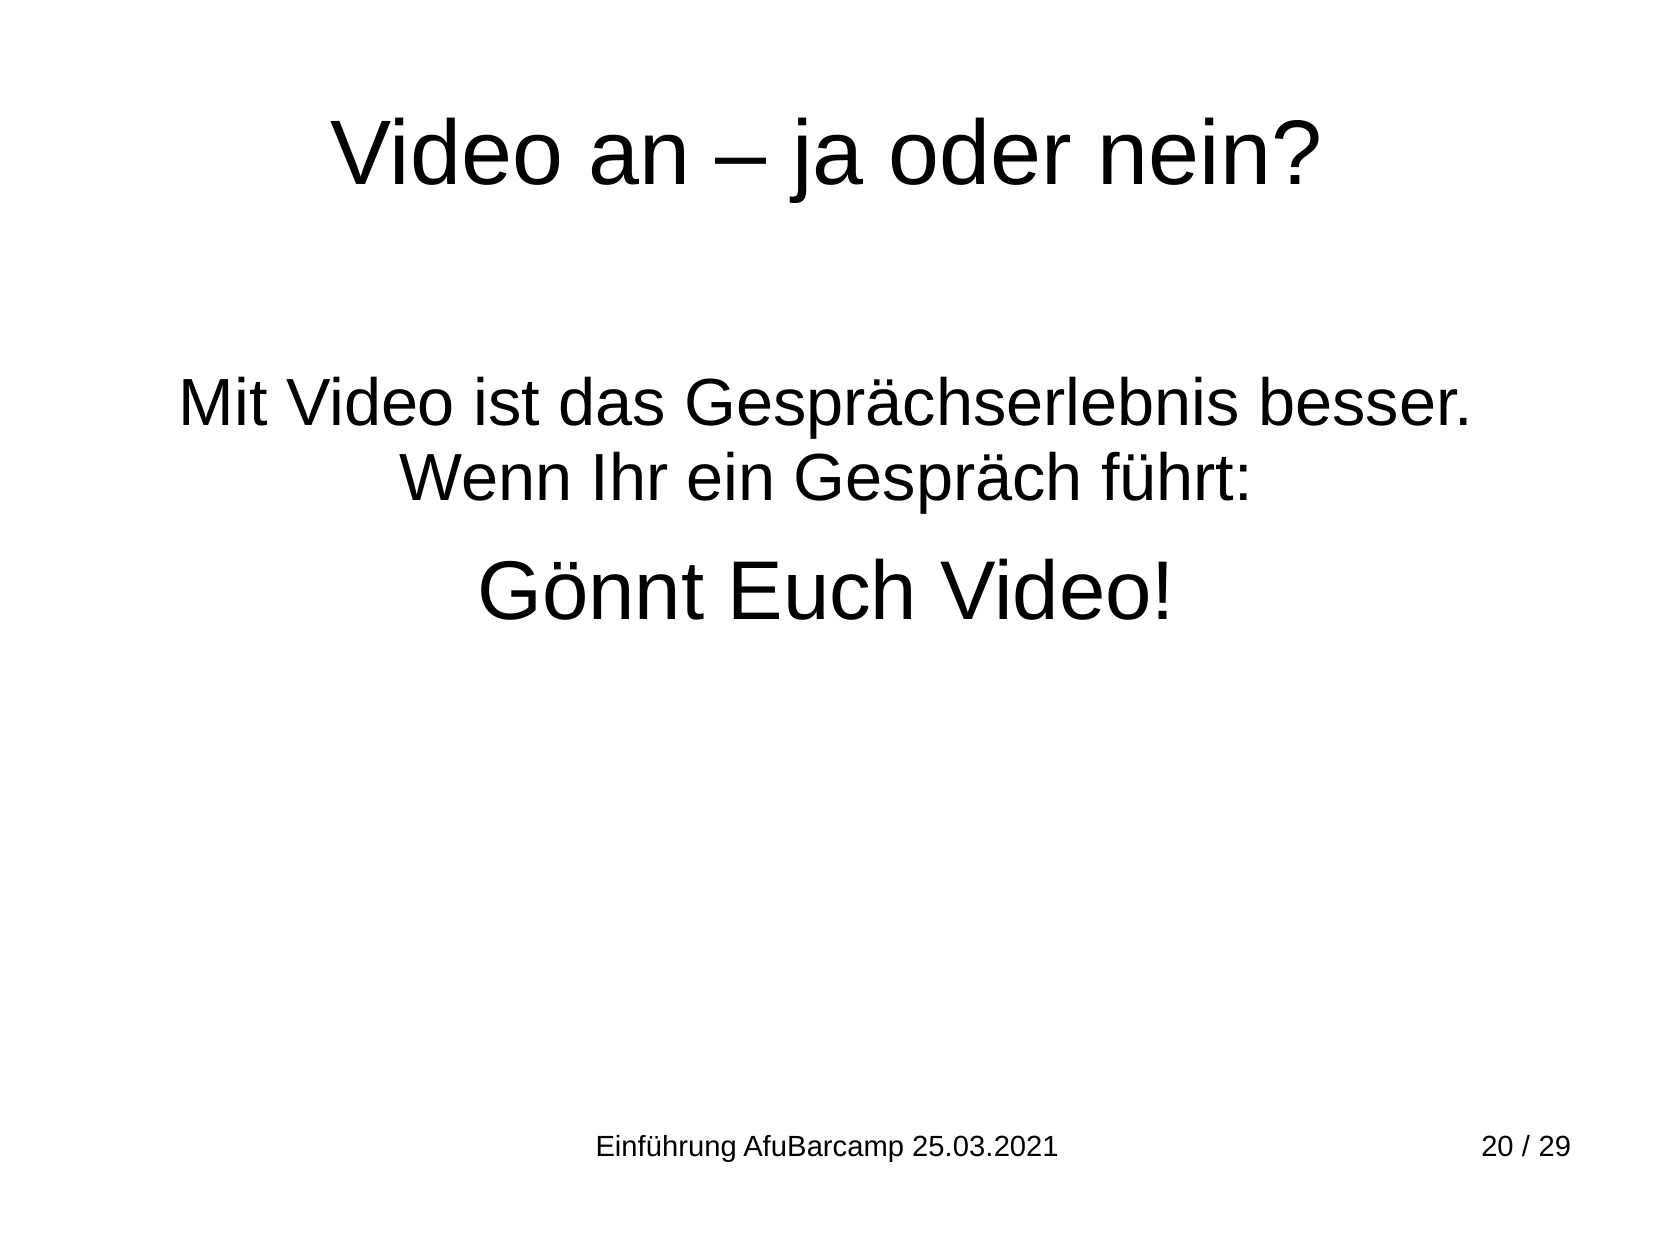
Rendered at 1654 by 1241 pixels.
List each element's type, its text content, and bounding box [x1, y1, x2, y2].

list Mit Video ist das Gesprächserlebnis besser. Wenn Ihr ein Gespräch führt: Gönnt Euch Video! [82, 290, 1571, 1010]
title Video an – ja oder nein? [82, 49, 1571, 257]
